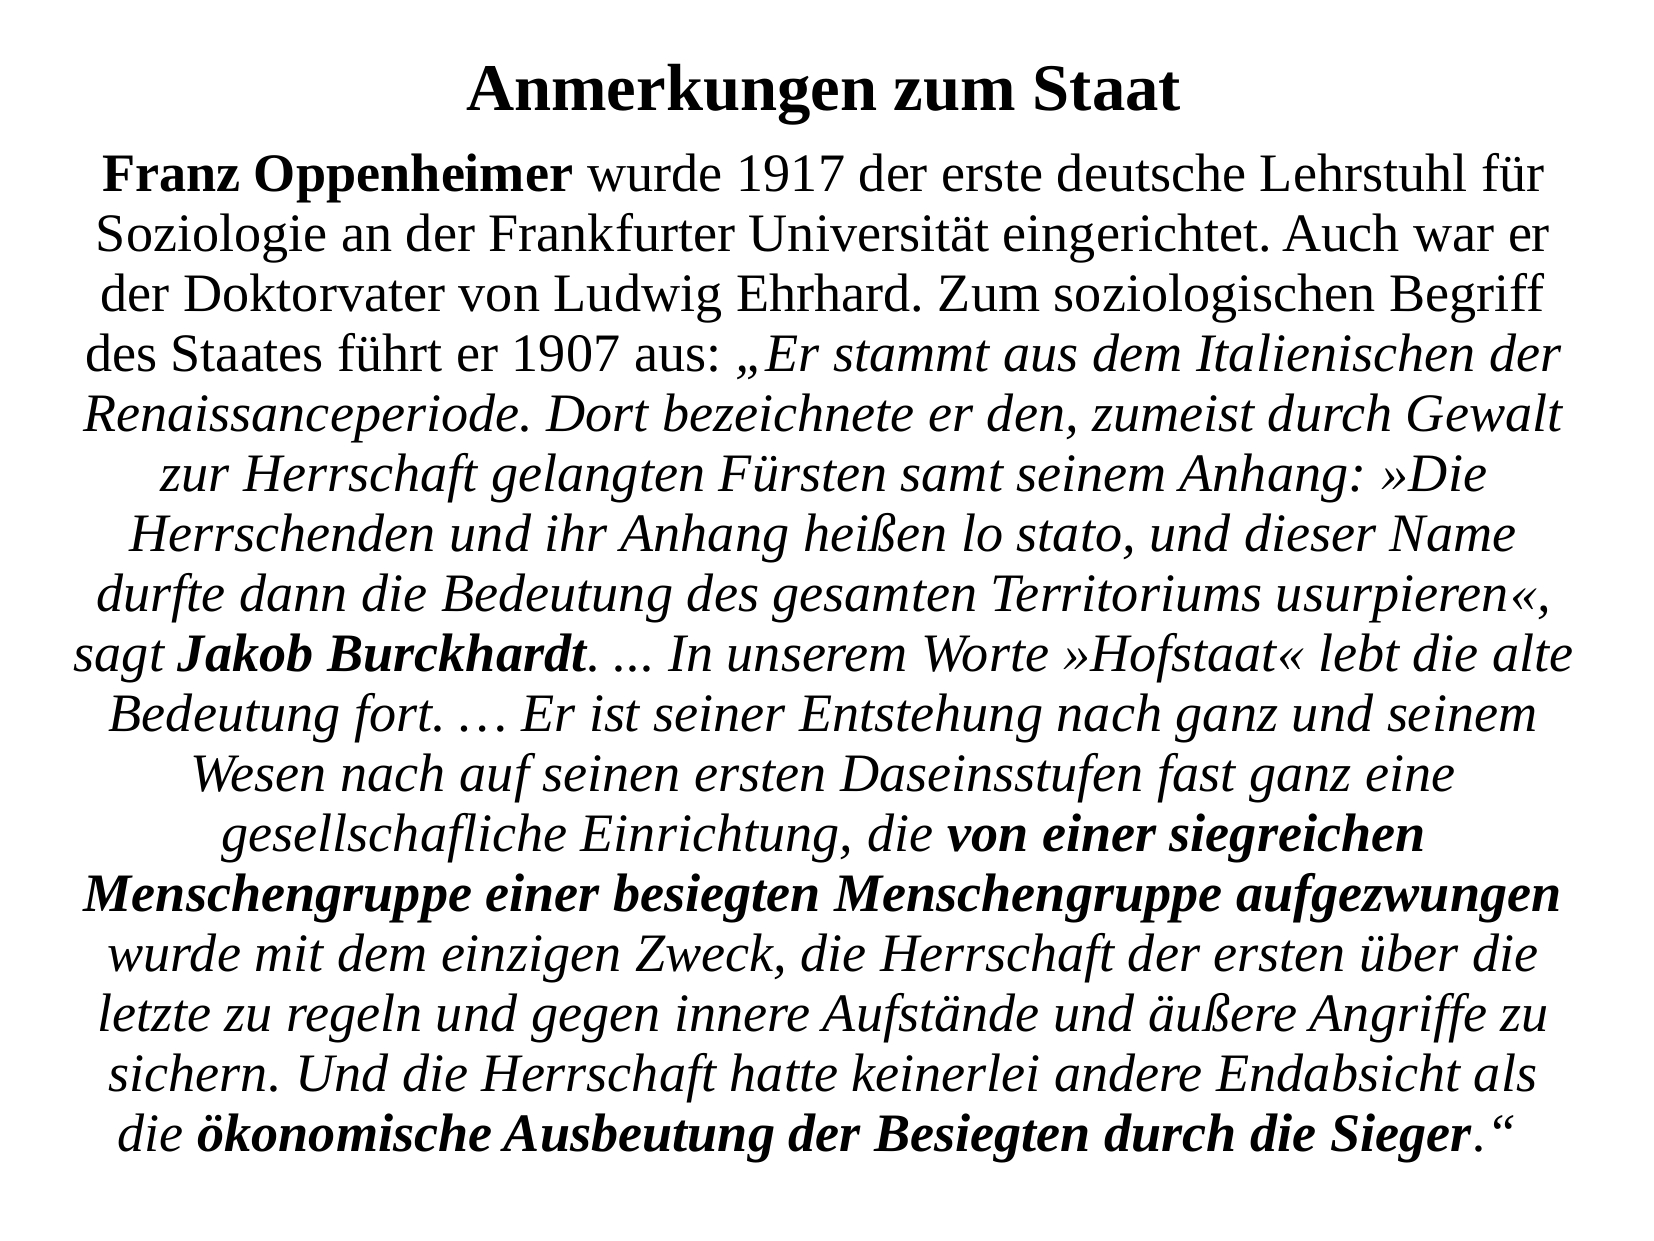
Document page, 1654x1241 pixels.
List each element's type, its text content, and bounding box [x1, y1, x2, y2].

text_box Anmerkungen zum Staat Franz Oppenheimer wurde 1917 der erste deutsche Lehrstuhl für Soziologie an der Frankfurter Universität eingerichtet. Auch war er der Doktorvater von Ludwig Ehrhard. Zum soziologischen Begriff des Staates führt er 1907 aus: „Er stammt aus dem Italienischen der Renaissanceperiode. Dort bezeichnete er den, zumeist durch Gewalt zur Herrschaft gelangten Fürsten samt seinem Anhang: »Die Herrschenden und ihr Anhang heißen lo stato, und dieser Name durfte dann die Bedeutung des gesamten Territoriums usurpieren«, sagt Jakob Burckhardt. ... In unserem Worte »Hofstaat« lebt die alte Bedeutung fort. … Er ist seiner Entstehung nach ganz und seinem Wesen nach auf seinen ersten Daseinsstufen fast ganz eine gesellschafliche Einrichtung, die von einer siegreichen Menschengruppe einer besiegten Menschengruppe aufgezwungen wurde mit dem einzigen Zweck, die Herrschaft der ersten über die letzte zu regeln und gegen innere Aufstände und äußere Angriffe zu sichern. Und die Herrschaft hatte keinerlei andere Endabsicht als die ökonomische Ausbeutung der Besiegten durch die Sieger.“ [59, 43, 1595, 1171]
